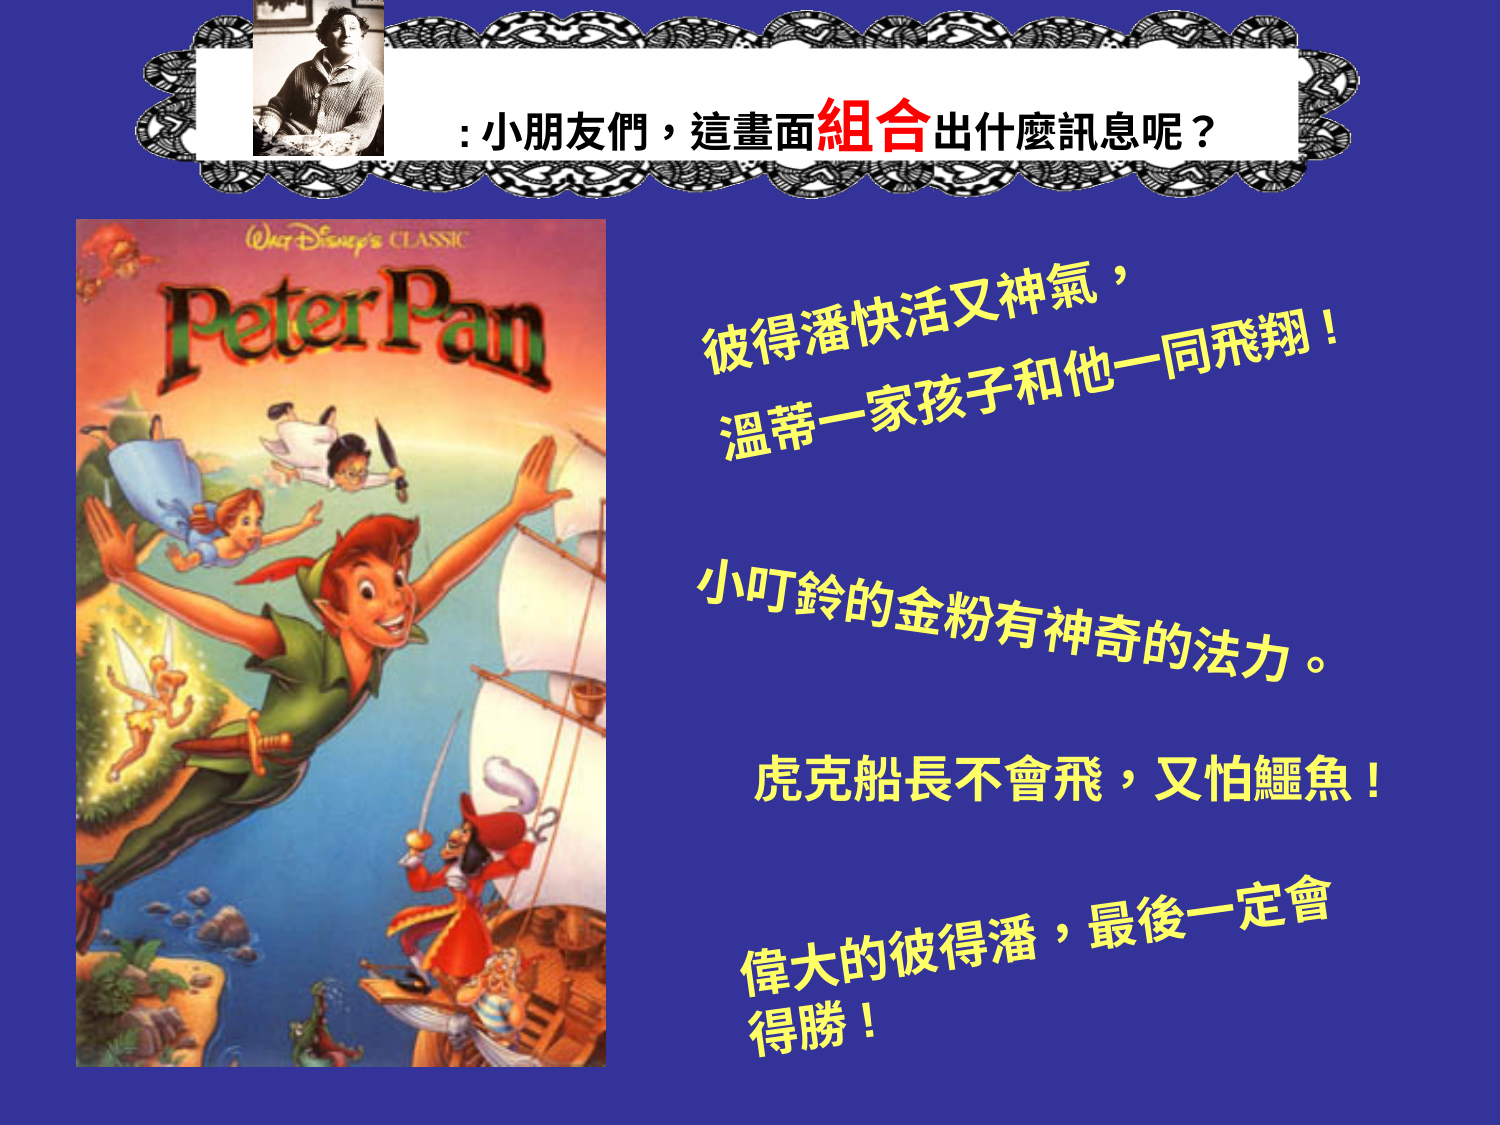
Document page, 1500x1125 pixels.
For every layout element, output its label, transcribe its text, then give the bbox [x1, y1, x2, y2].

chart [135, 10, 1360, 199]
text_box 虎克船長不會飛，又怕鱷魚! [738, 739, 1436, 815]
picture [76, 220, 606, 1067]
text_box 偉大的彼得潘，最後一定會得勝! [720, 847, 1407, 1074]
text_box 小叮鈴的金粉有神奇的法力。 [677, 538, 1367, 710]
text_box :小朋友們，這畫面組合出什麼訊息呢？ [442, 31, 1500, 237]
text_box 彼得潘快活又神氣， 溫蒂一家孩子和他一同飛翔! [681, 195, 1360, 481]
picture [253, 0, 384, 156]
